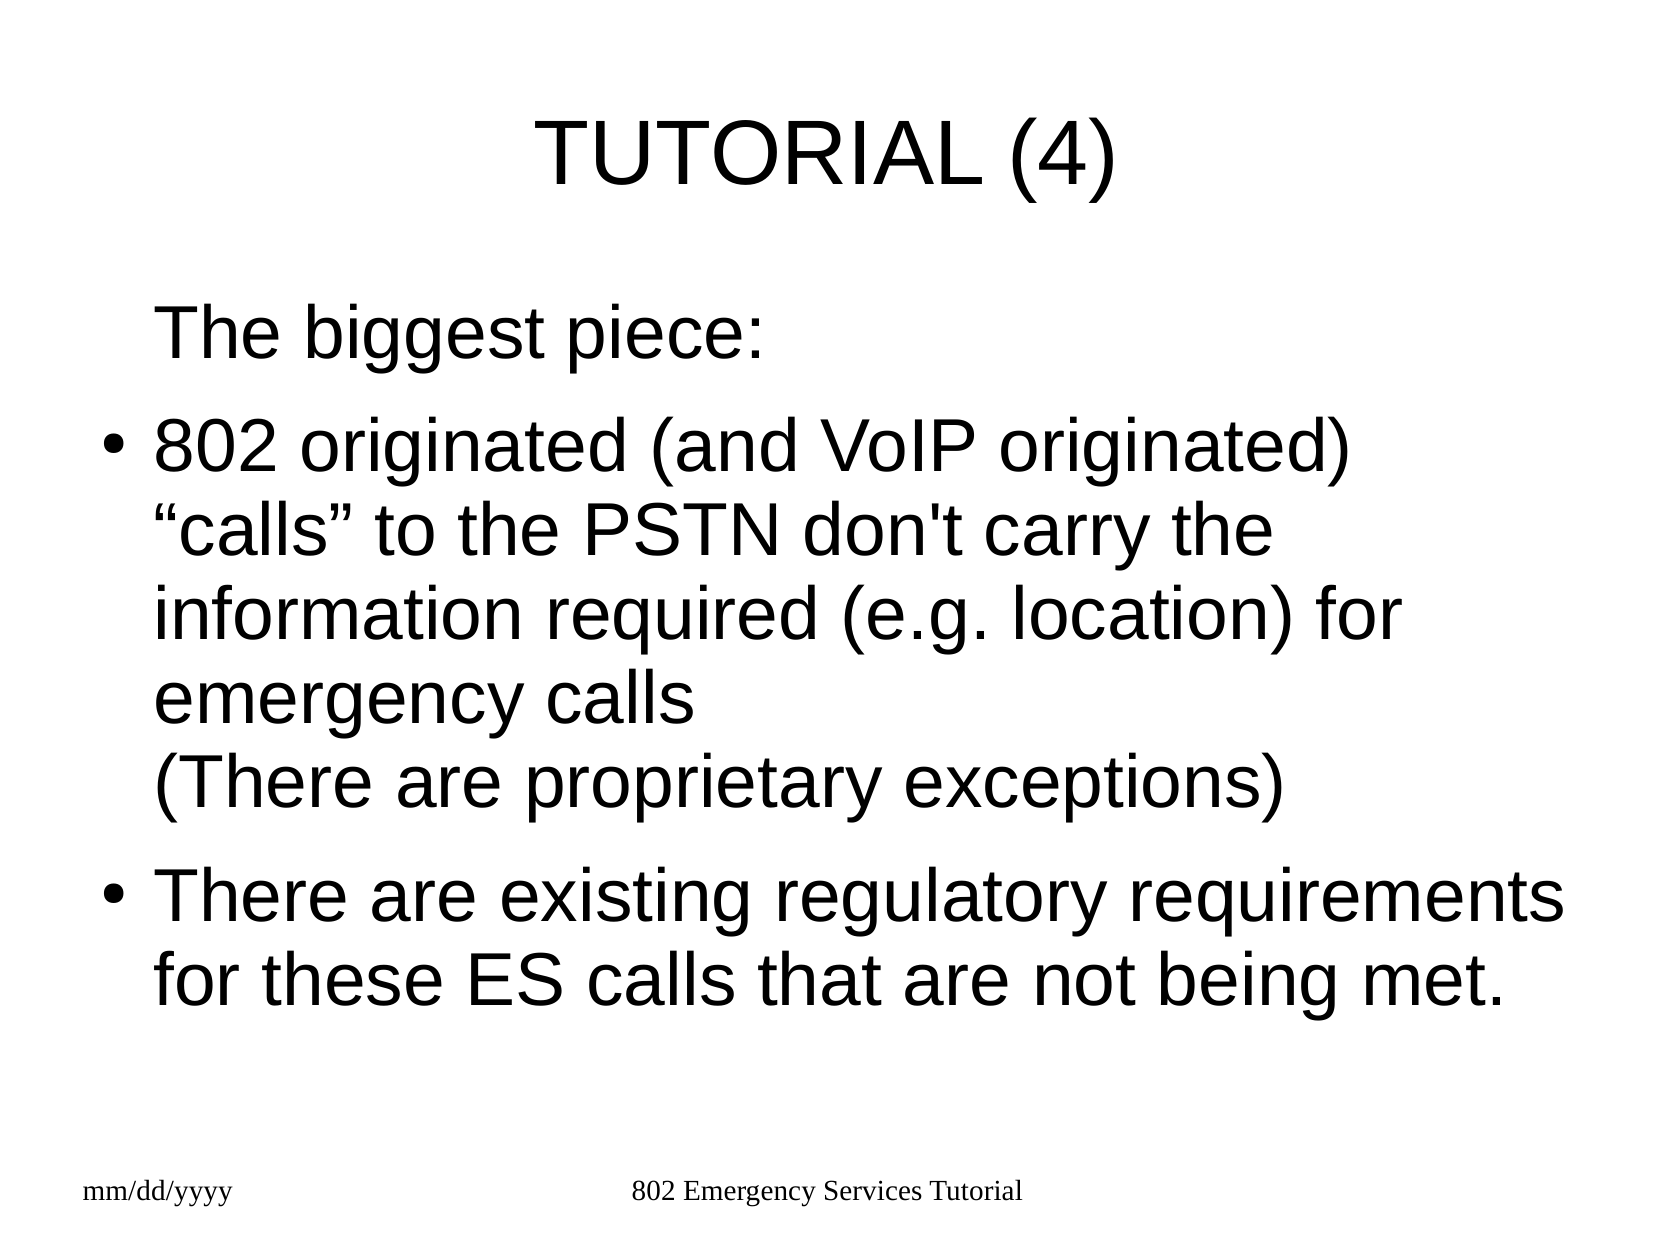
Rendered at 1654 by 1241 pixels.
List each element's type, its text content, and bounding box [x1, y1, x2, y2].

title TUTORIAL (4) [82, 49, 1571, 257]
list The biggest piece: 802 originated (and VoIP originated) “calls” to the PSTN don't carry the information required (e.g. location) for emergency calls (There are proprietary exceptions) There are existing regulatory requirements for these ES calls that are not being met. [82, 290, 1571, 1126]
